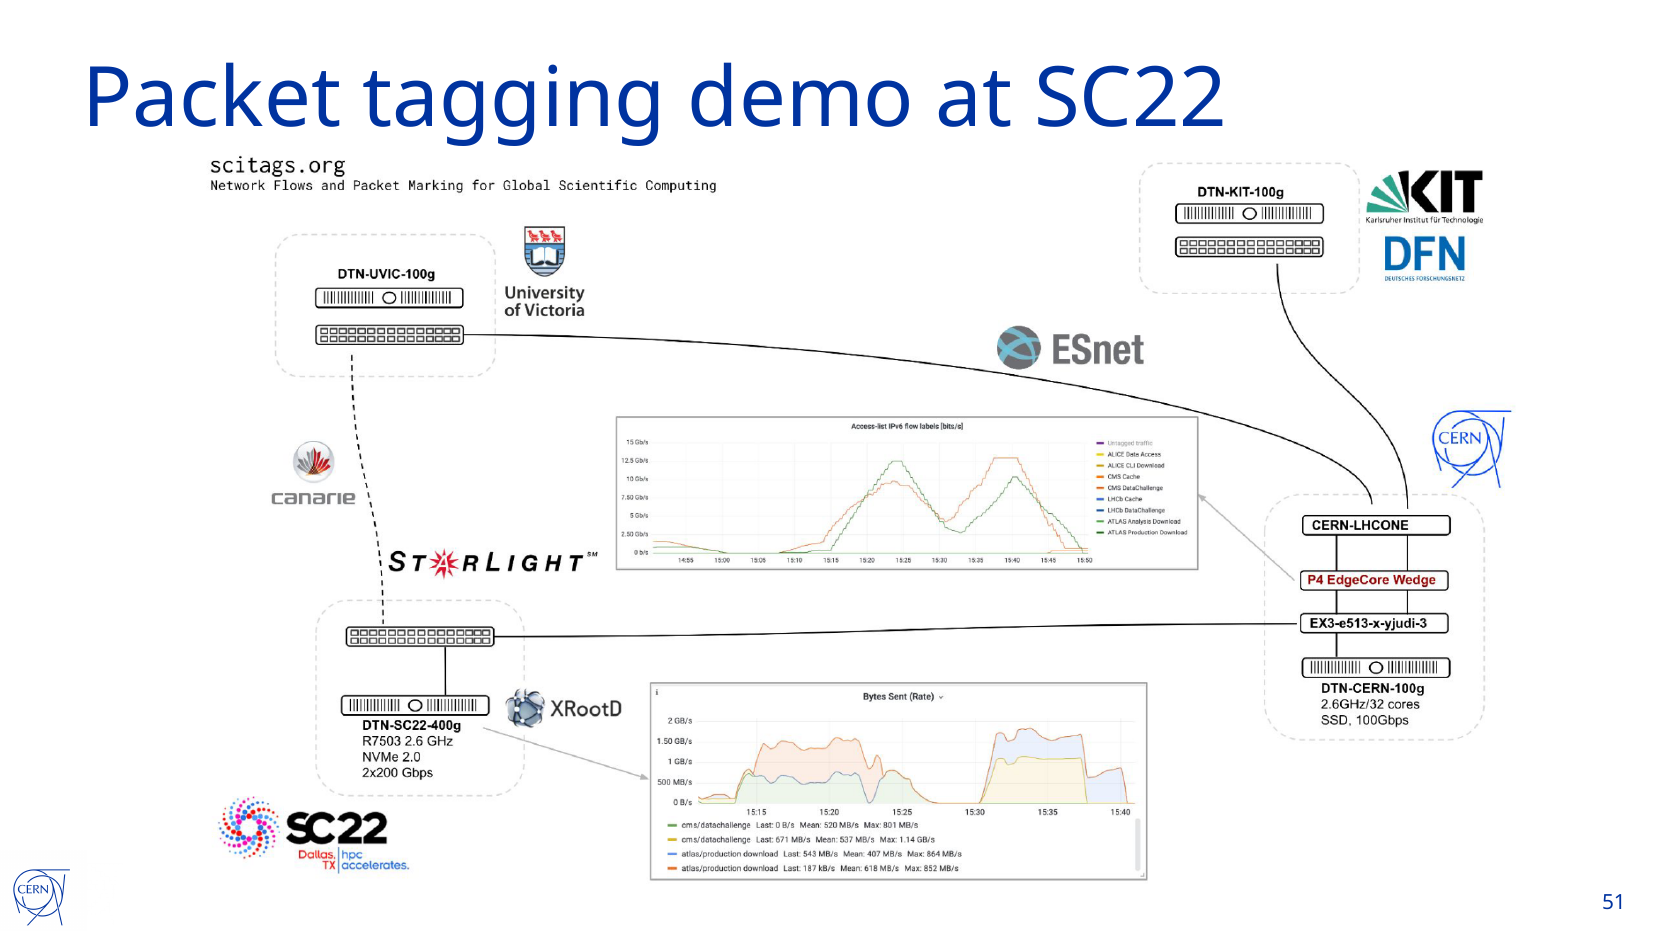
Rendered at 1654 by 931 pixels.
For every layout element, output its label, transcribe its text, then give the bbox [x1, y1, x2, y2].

picture [165, 148, 1546, 886]
title Packet tagging demo at SC22 [82, 37, 1571, 142]
picture [0, 850, 127, 931]
